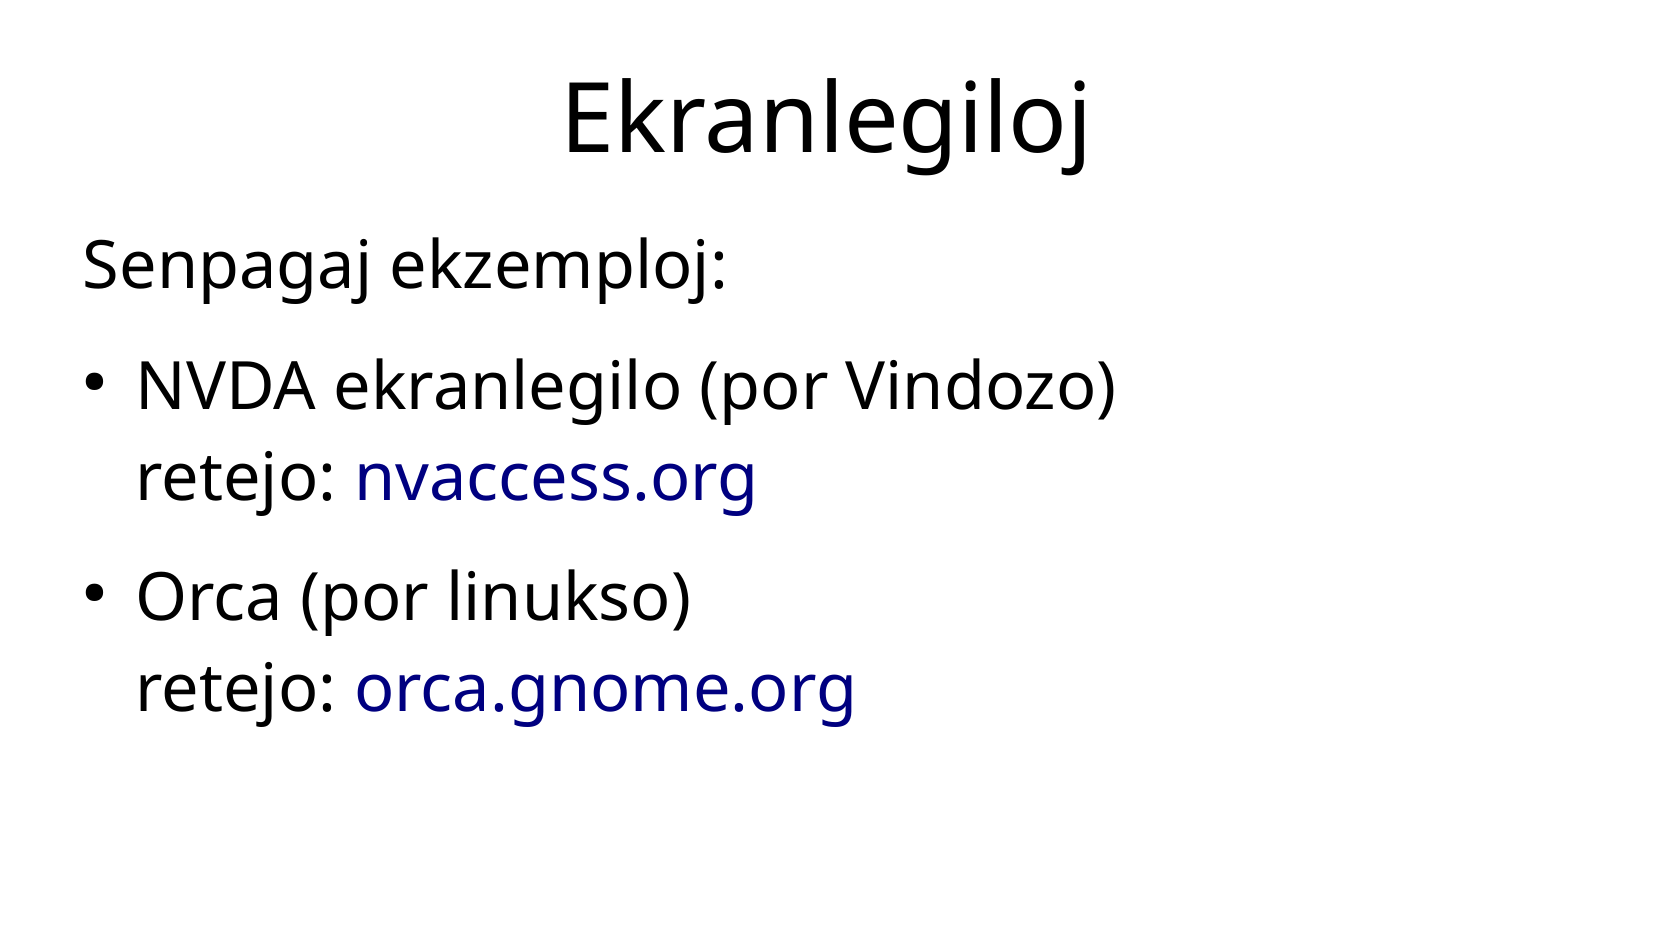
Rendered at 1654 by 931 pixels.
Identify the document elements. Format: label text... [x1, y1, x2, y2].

list Senpagaj ekzemploj: NVDA ekranlegilo (por Vindozo) retejo: nvaccess.org Orca (por linukso) retejo: orca.gnome.org [82, 217, 1571, 758]
title Ekranlegiloj [82, 37, 1571, 193]
